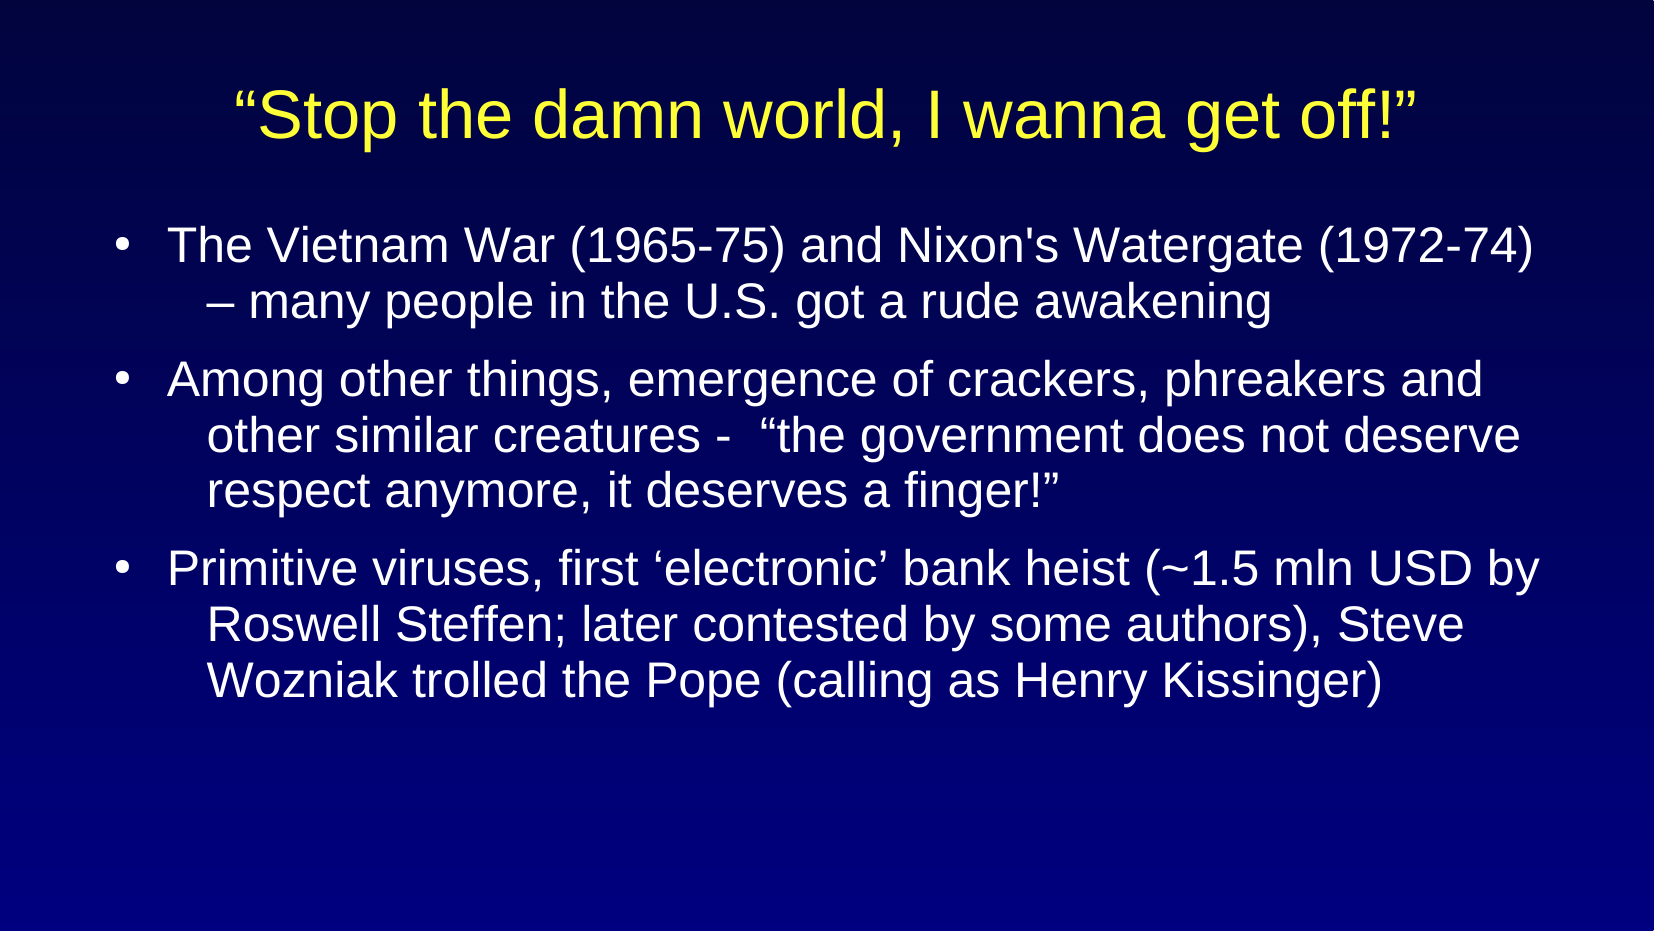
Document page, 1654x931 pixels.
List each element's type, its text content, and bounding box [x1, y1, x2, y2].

title “Stop the damn world, I wanna get off!” [82, 37, 1571, 193]
list The Vietnam War (1965-75) and Nixon's Watergate (1972-74) – many people in the U.S. got a rude awakening Among other things, emergence of crackers, phreakers and other similar creatures - “the government does not deserve respect anymore, it deserves a finger!” Primitive viruses, first ‘electronic’ bank heist (~1.5 mln USD by Roswell Steffen; later contested by some authors), Steve Wozniak trolled the Pope (calling as Henry Kissinger) [82, 217, 1571, 758]
